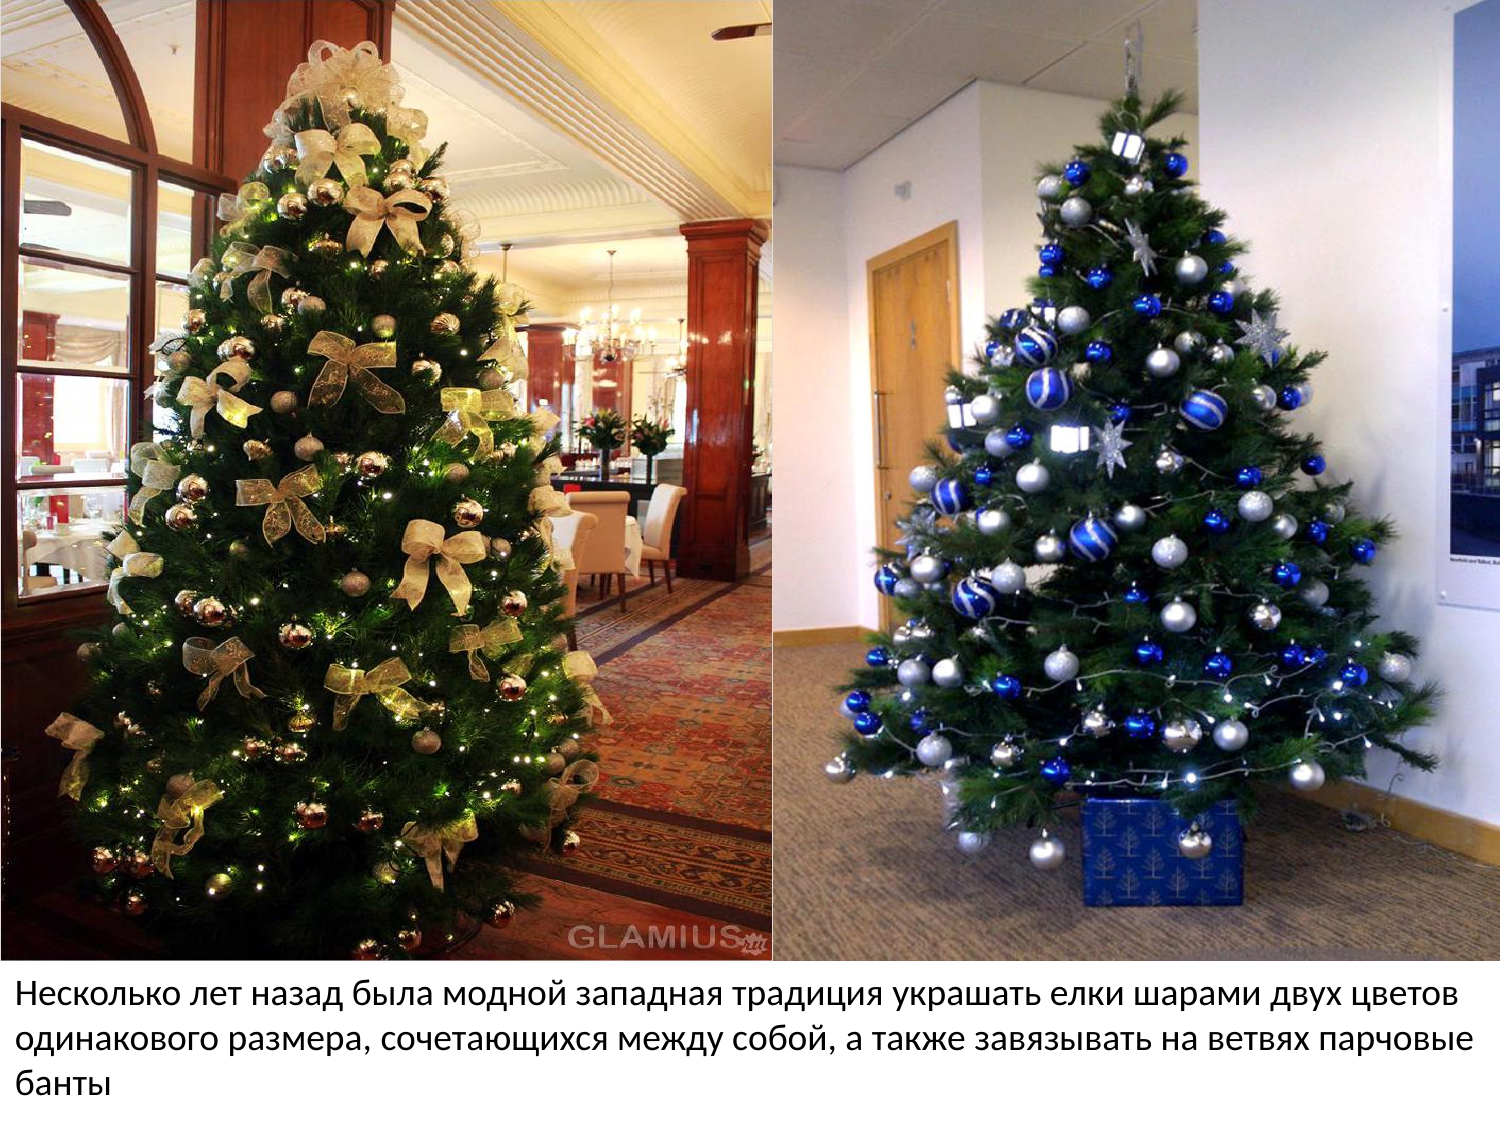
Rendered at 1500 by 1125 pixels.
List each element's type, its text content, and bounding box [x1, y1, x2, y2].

text_box Несколько лет назад была модной западная традиция украшать елки шарами двух цветов одинакового размера, сочетающихся между собой, а также завязывать на ветвях парчовые банты [0, 960, 1500, 1111]
picture [0, 0, 1500, 960]
